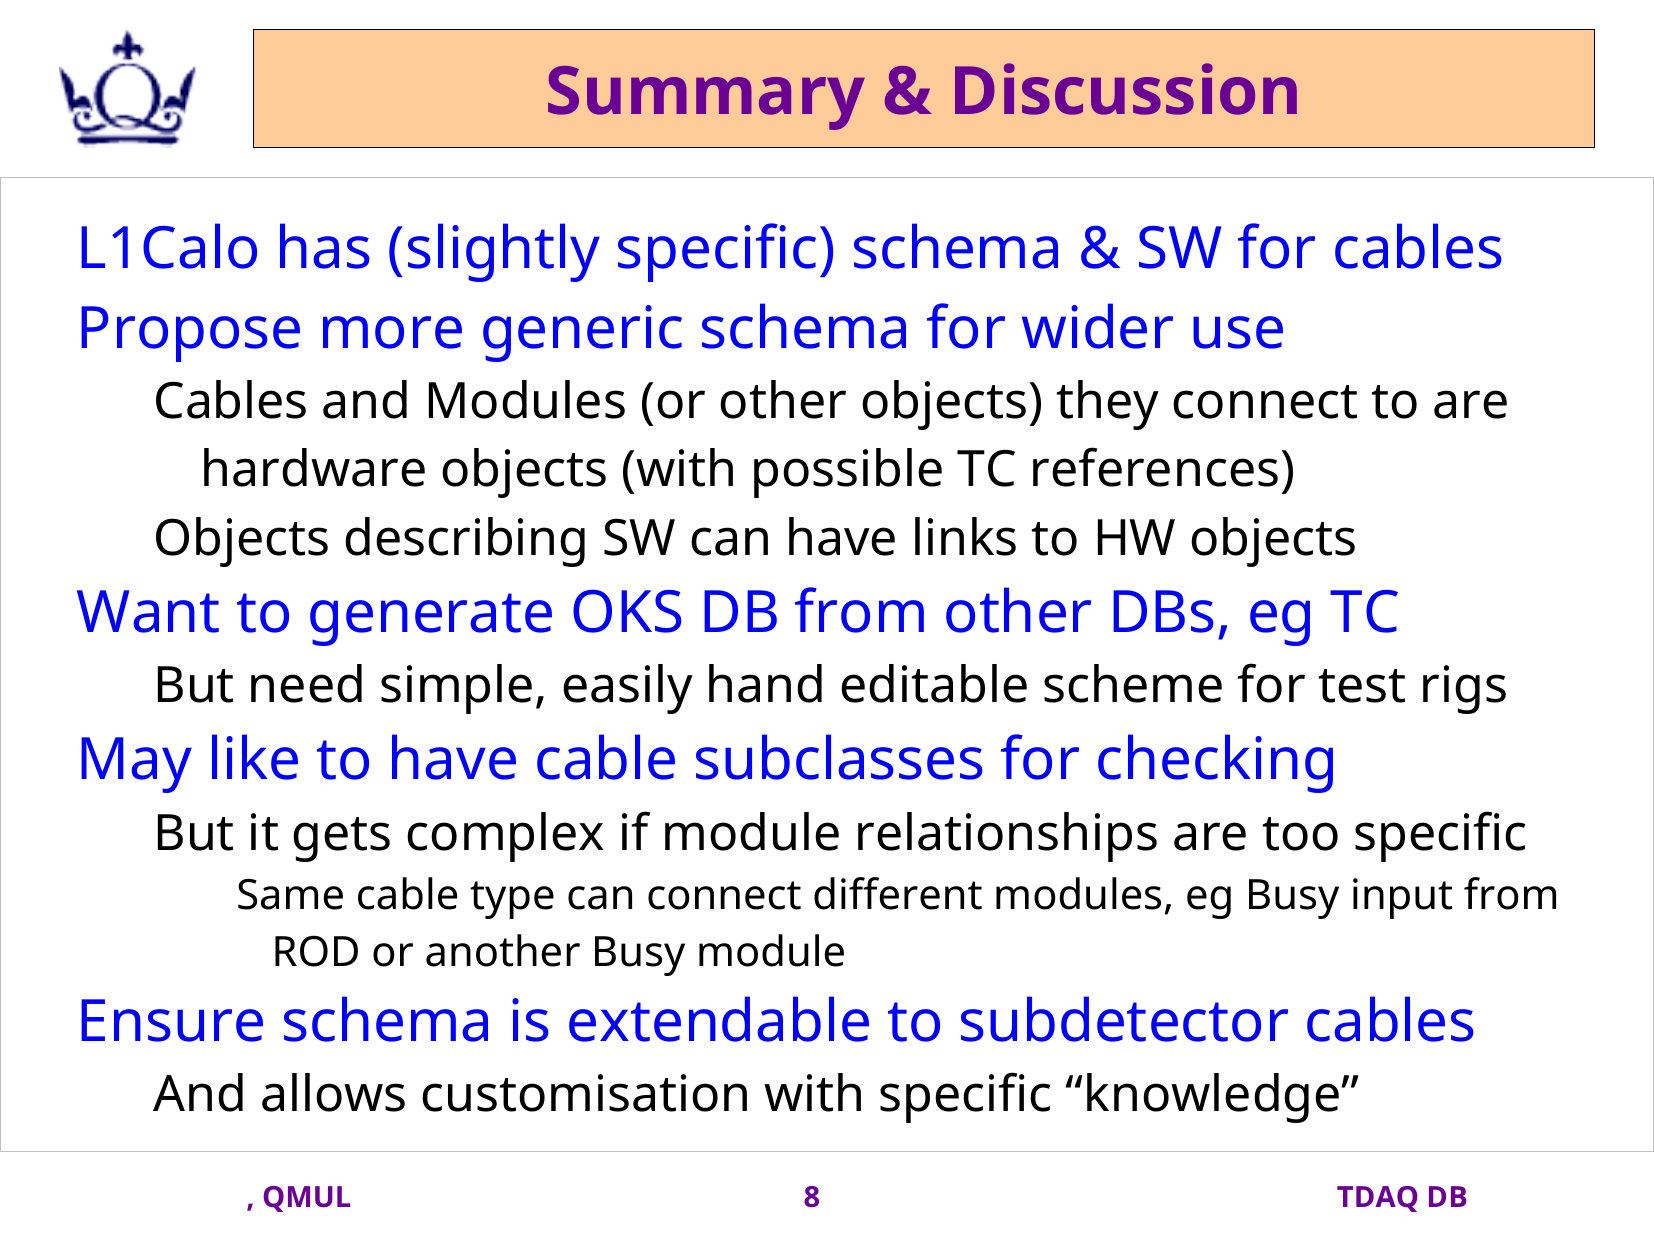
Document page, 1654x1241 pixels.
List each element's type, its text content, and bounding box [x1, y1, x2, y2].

picture [59, 29, 200, 148]
title Summary & Discussion [253, 29, 1595, 148]
list L1Calo has (slightly specific) schema & SW for cables Propose more generic schema for wider use Cables and Modules (or other objects) they connect to are hardware objects (with possible TC references) Objects describing SW can have links to HW objects Want to generate OKS DB from other DBs, eg TC But need simple, easily hand editable scheme for test rigs May like to have cable subclasses for checking But it gets complex if module relationships are too specific Same cable type can connect different modules, eg Busy input from ROD or another Busy module Ensure schema is extendable to subdetector cables And allows customisation with specific “knowledge” [59, 206, 1595, 1153]
